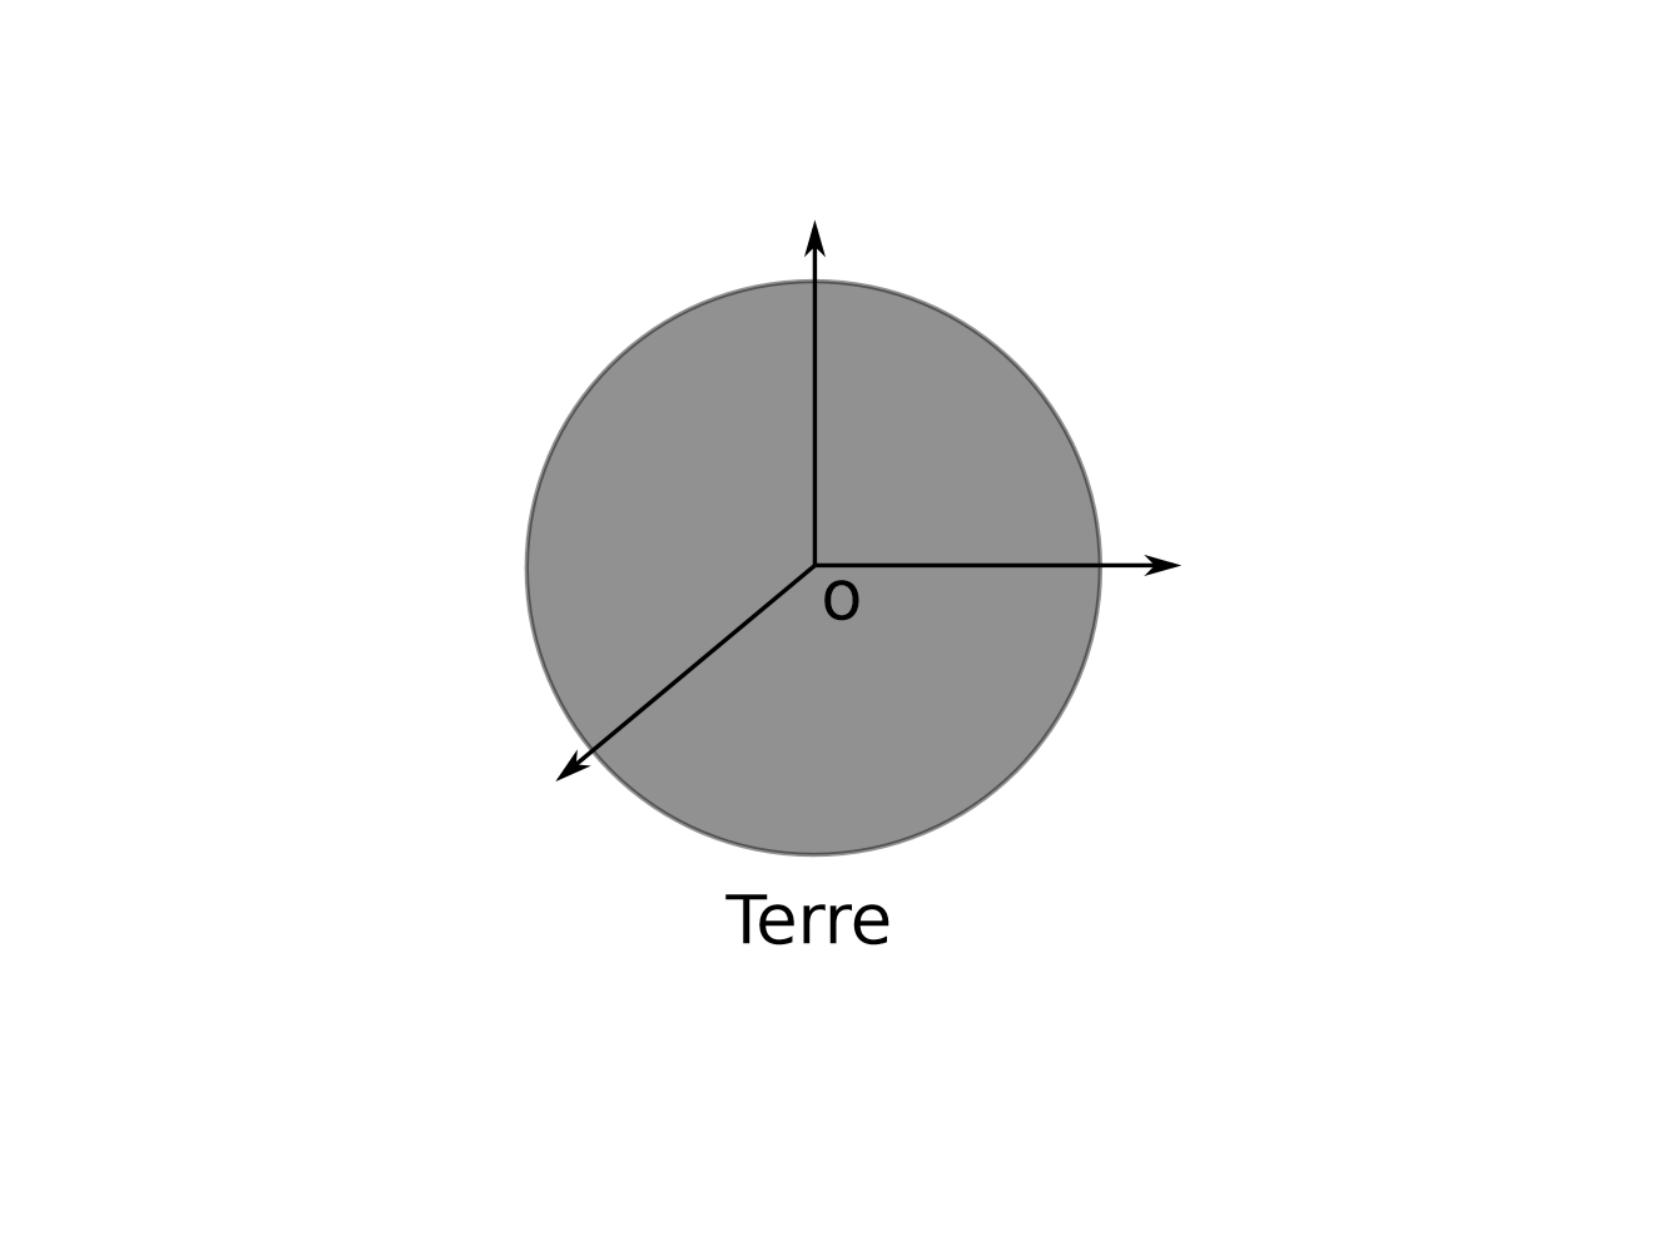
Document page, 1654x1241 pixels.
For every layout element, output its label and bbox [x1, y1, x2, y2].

picture [440, 188, 1229, 1007]
